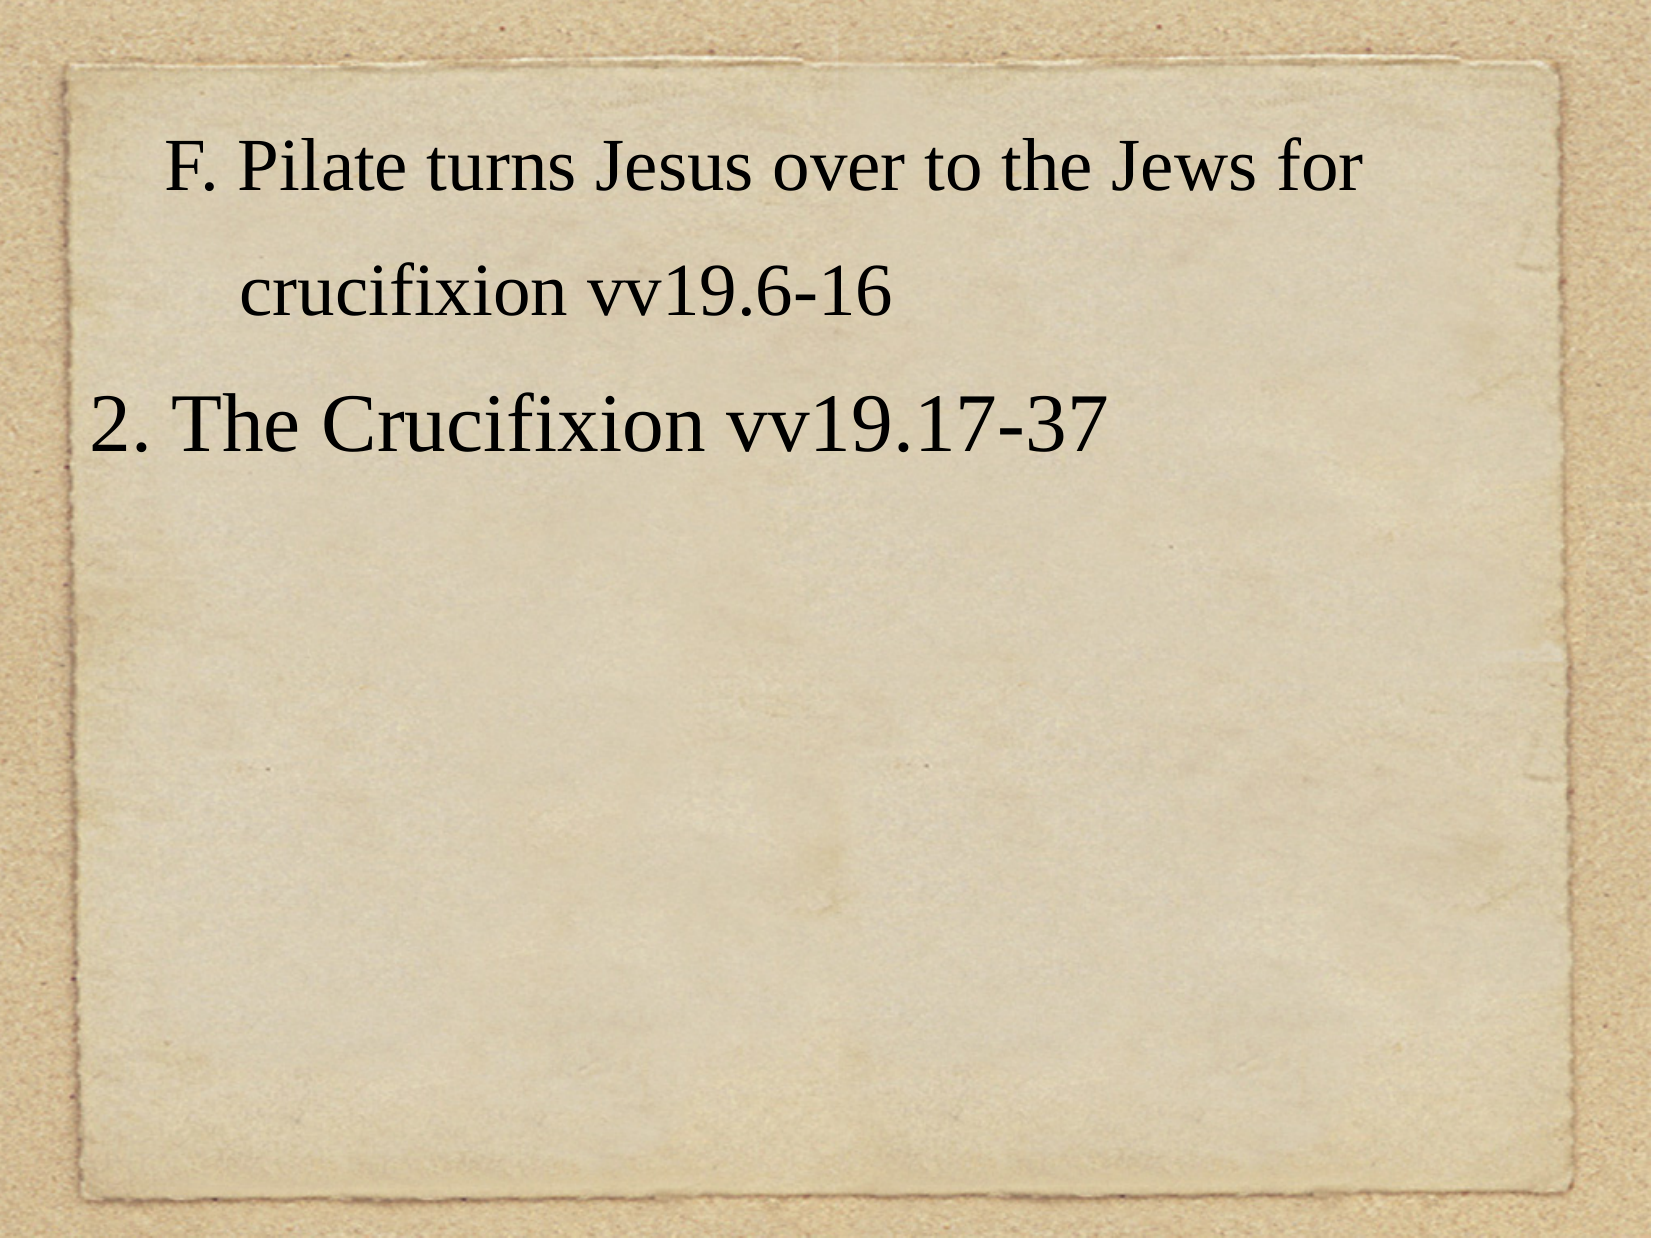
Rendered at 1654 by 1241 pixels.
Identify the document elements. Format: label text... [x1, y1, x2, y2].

picture [0, 0, 1651, 1238]
text_box F. Pilate turns Jesus over to the Jews for crucifixion vv19.6-16 2. The Crucifixion vv19.17-37 [75, 75, 1576, 1201]
